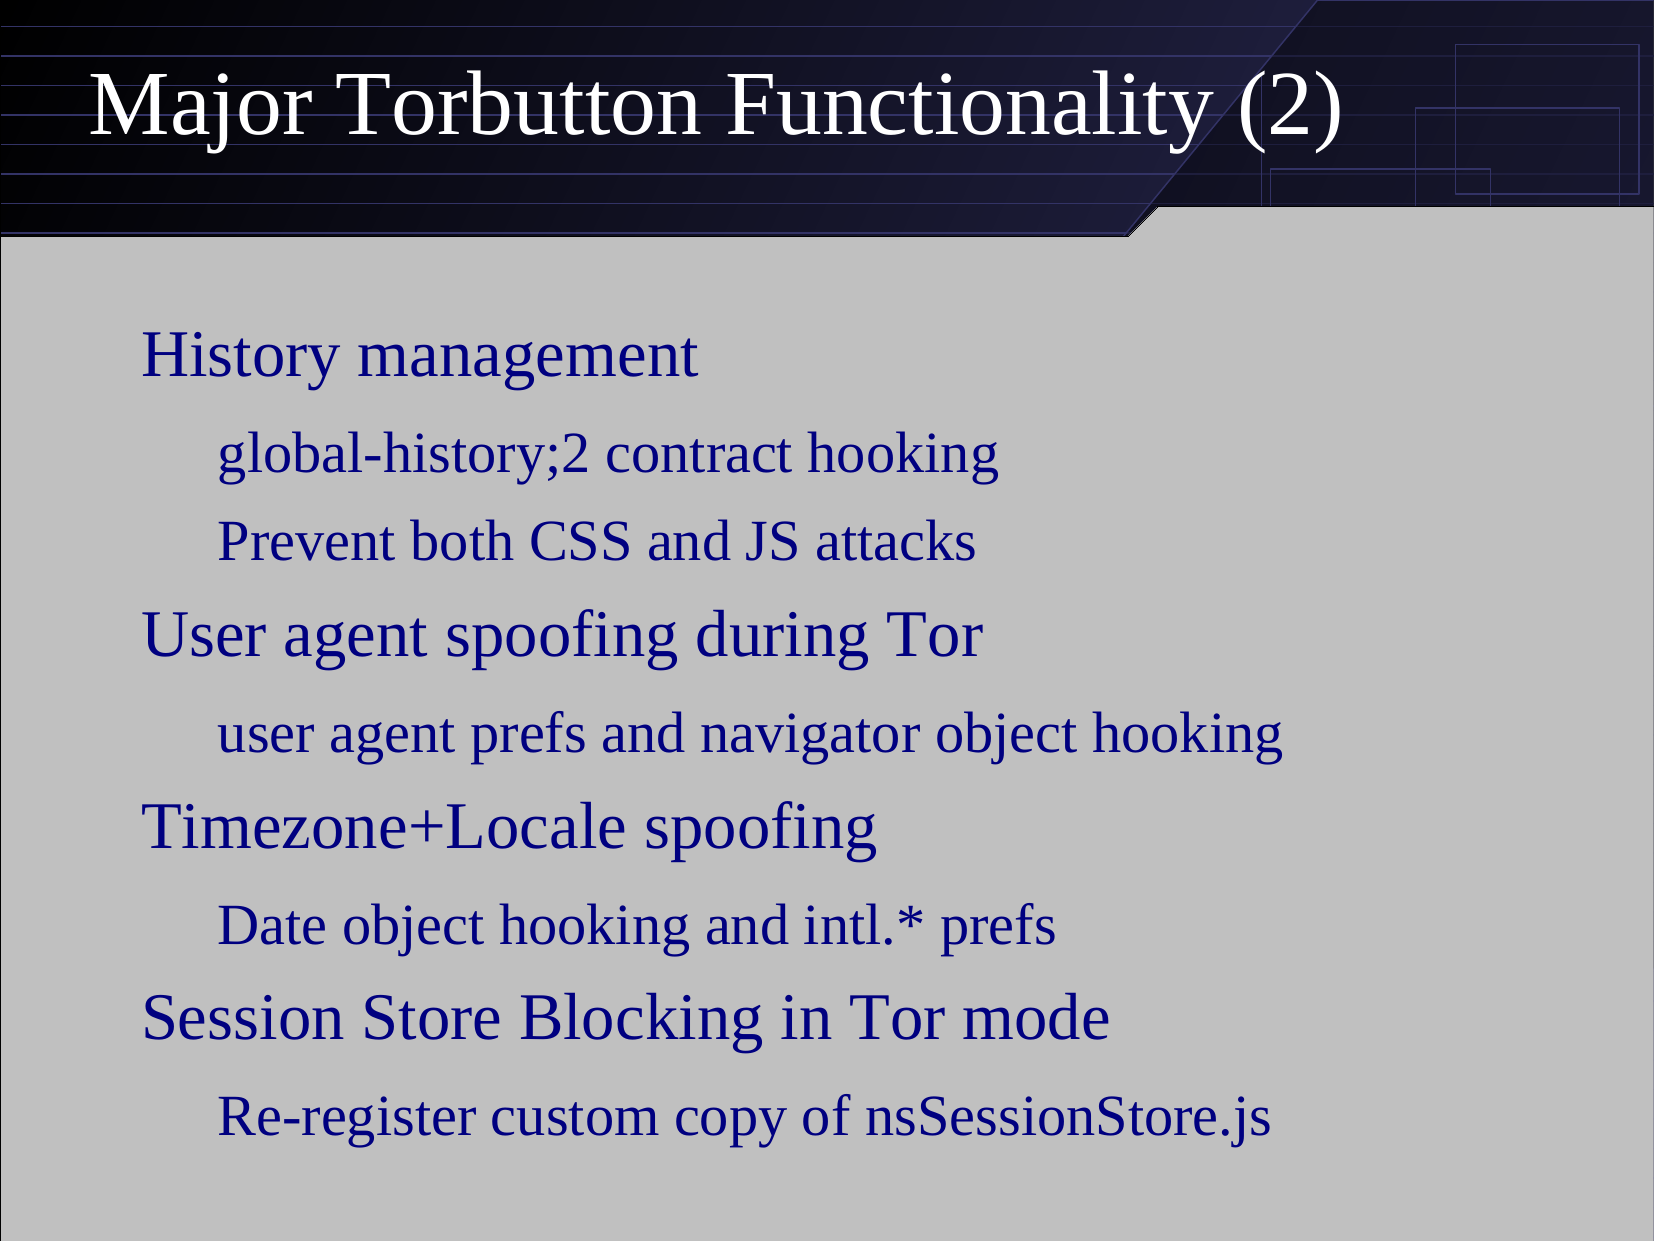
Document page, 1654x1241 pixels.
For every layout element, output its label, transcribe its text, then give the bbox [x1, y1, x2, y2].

title Major Torbutton Functionality (2) [88, 0, 1501, 208]
list History management global-history;2 contract hooking Prevent both CSS and JS attacks User agent spoofing during Tor user agent prefs and navigator object hooking Timezone+Locale spoofing Date object hooking and intl.* prefs Session Store Blocking in Tor mode Re-register custom copy of nsSessionStore.js [123, 316, 1536, 1149]
